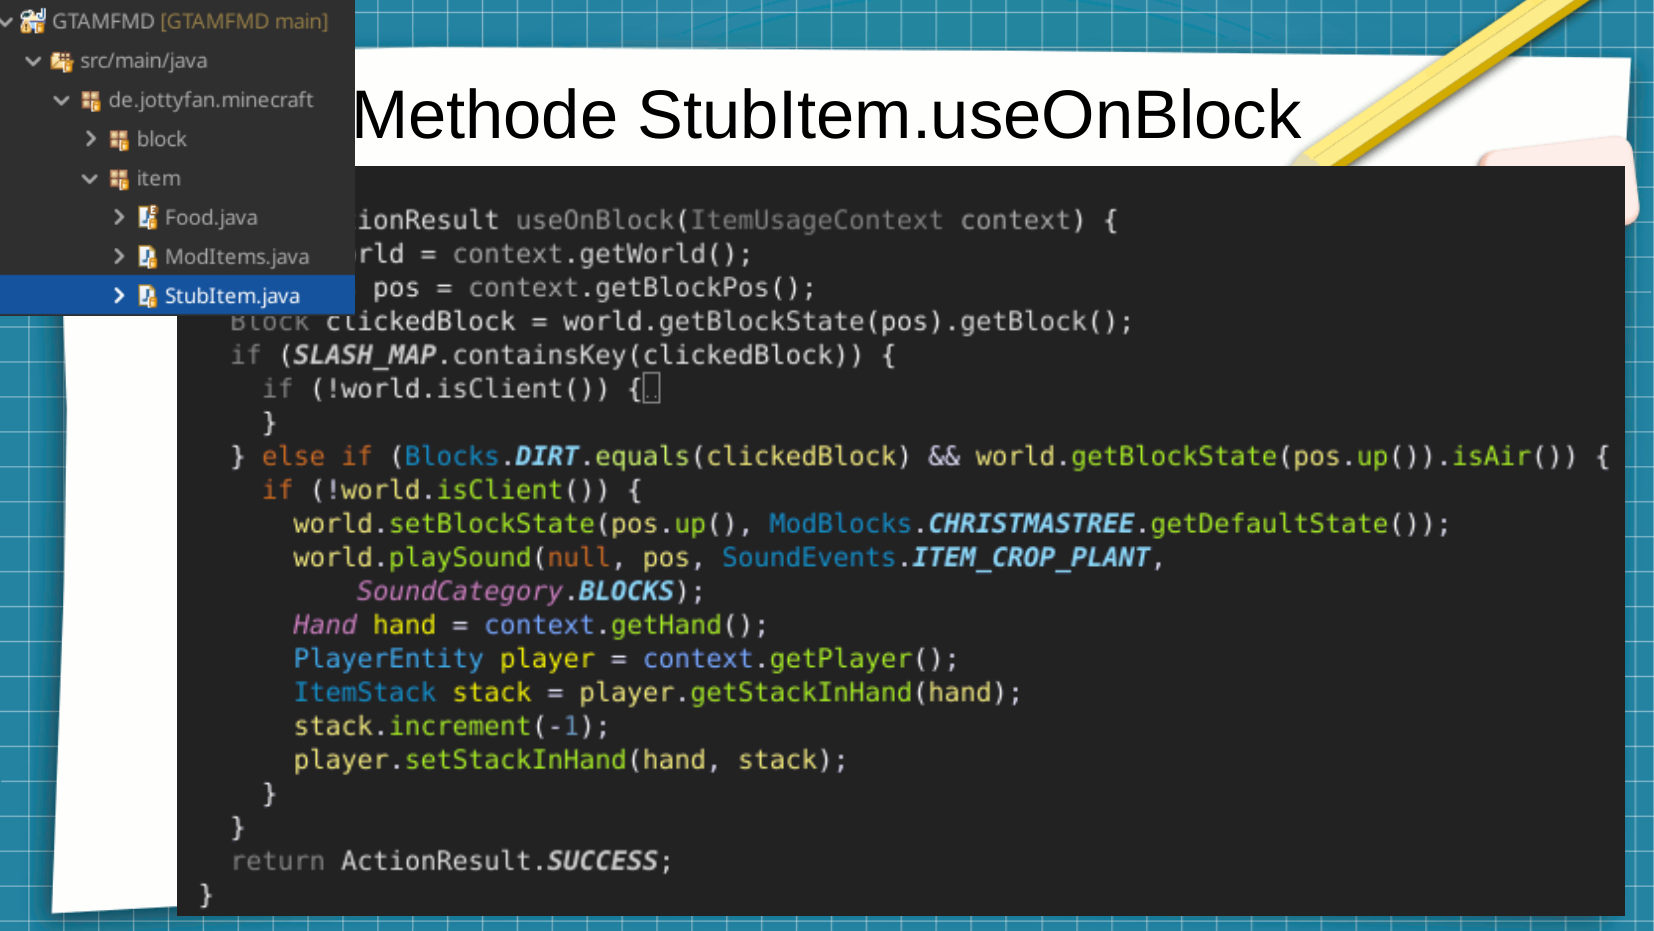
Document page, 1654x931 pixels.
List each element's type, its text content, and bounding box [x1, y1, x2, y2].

picture [0, 0, 1654, 931]
title Methode StubItem.useOnBlock [355, 37, 1571, 166]
